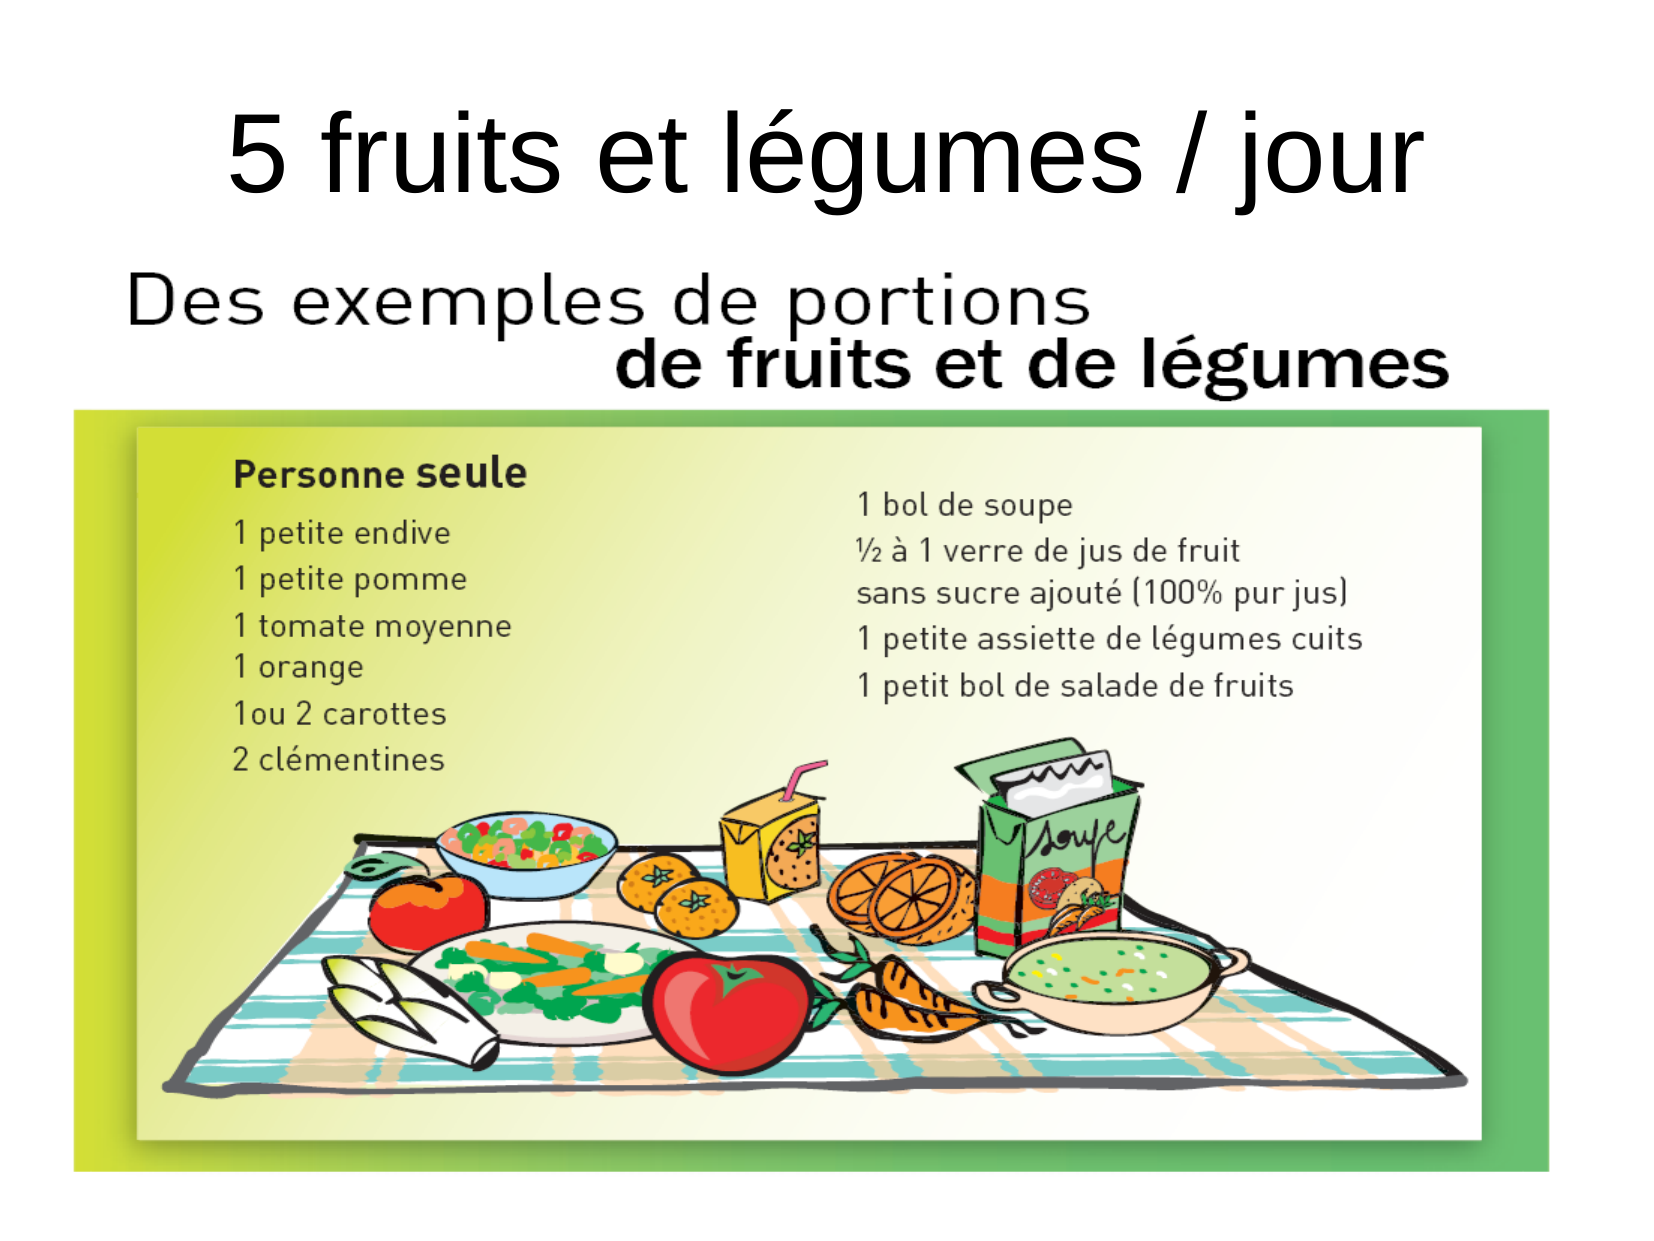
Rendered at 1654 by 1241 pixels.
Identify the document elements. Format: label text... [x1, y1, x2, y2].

title 5 fruits et légumes / jour [82, 49, 1571, 257]
picture [59, 265, 1602, 1191]
